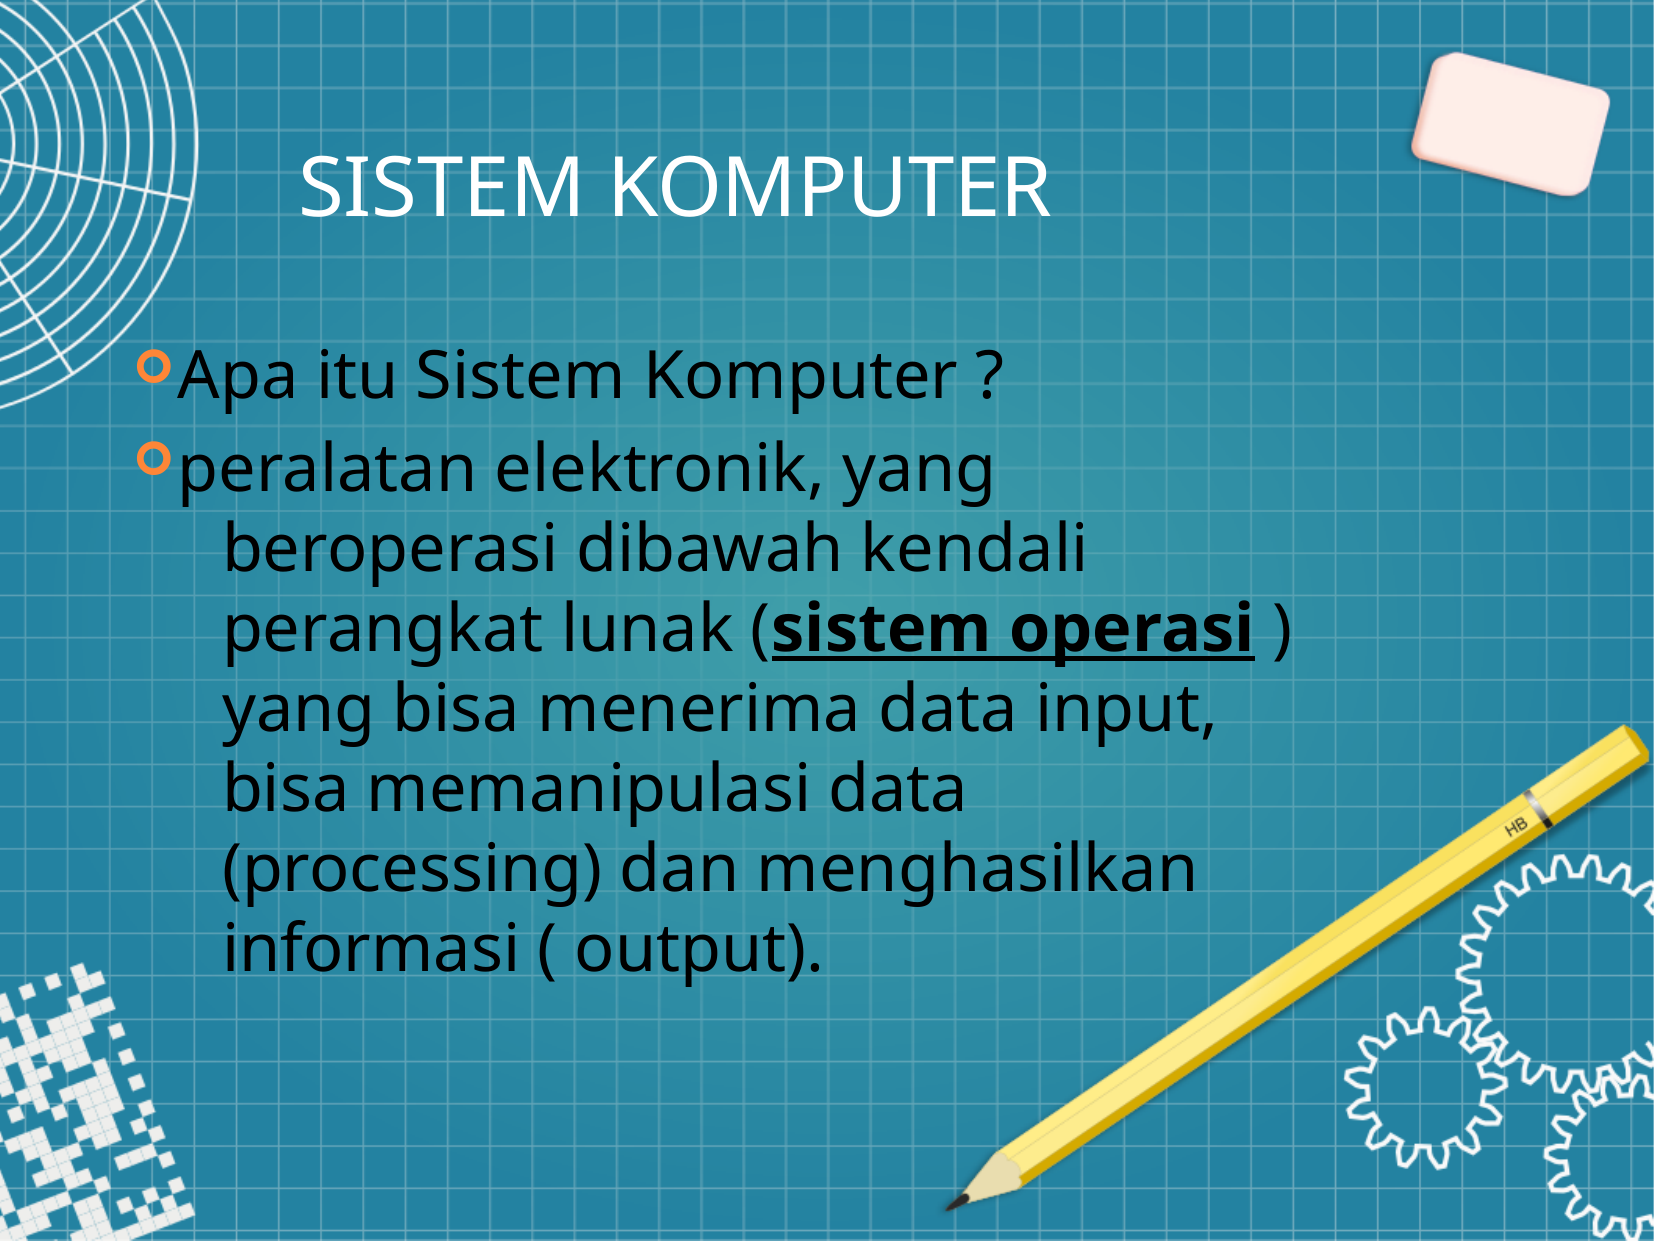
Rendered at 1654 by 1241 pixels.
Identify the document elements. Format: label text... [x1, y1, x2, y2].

text_box SISTEM KOMPUTER [283, 53, 1509, 241]
text_box Apa itu Sistem Komputer ? peralatan elektronik, yang beroperasi dibawah kendali perangkat lunak (sistem operasi ) yang bisa menerima data input, bisa memanipulasi data (processing) dan menghasilkan informasi ( output). [118, 324, 1344, 1125]
